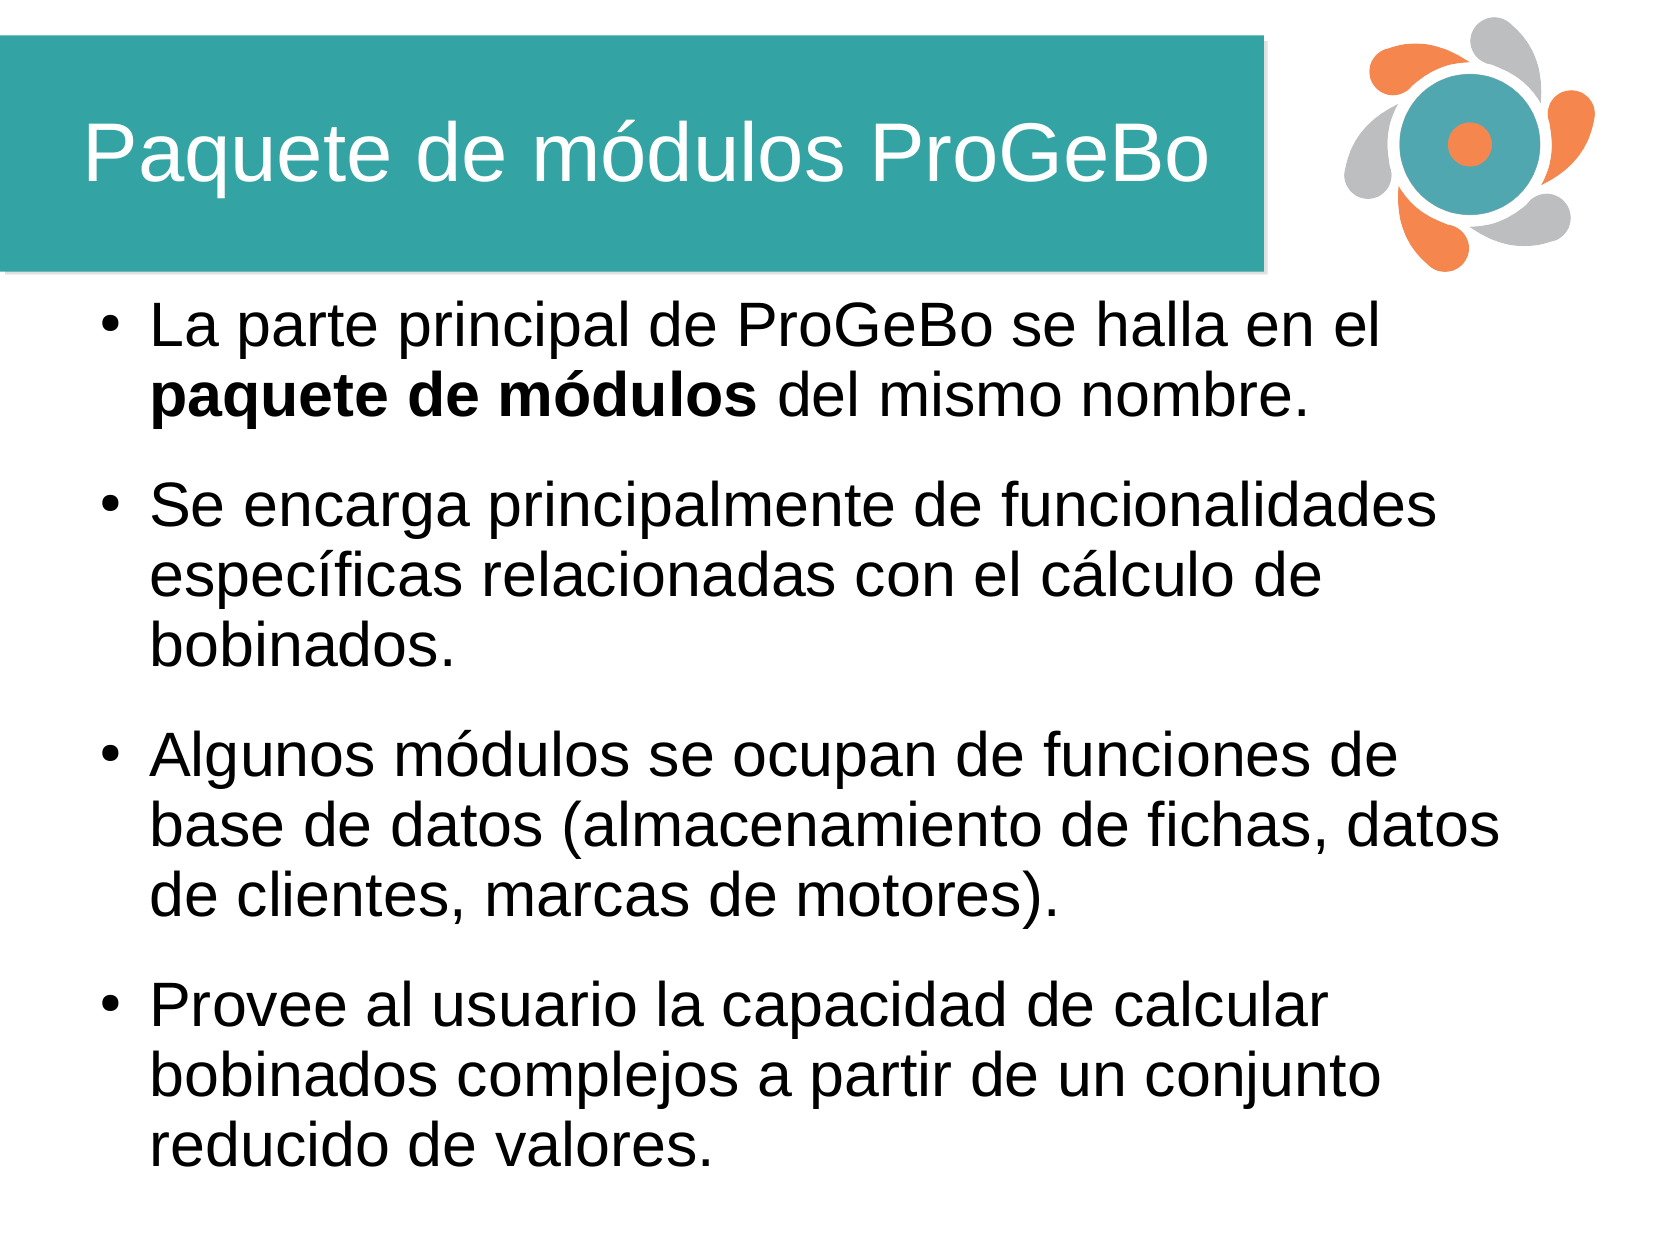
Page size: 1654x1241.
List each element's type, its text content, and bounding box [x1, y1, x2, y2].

list La parte principal de ProGeBo se halla en el paquete de módulos del mismo nombre. Se encarga principalmente de funcionalidades específicas relacionadas con el cálculo de bobinados. Algunos módulos se ocupan de funciones de base de datos (almacenamiento de fichas, datos de clientes, marcas de motores). Provee al usuario la capacidad de calcular bobinados complejos a partir de un conjunto reducido de valores. [82, 290, 1538, 1182]
title Paquete de módulos ProGeBo [82, 49, 1250, 257]
picture [1344, 17, 1595, 272]
